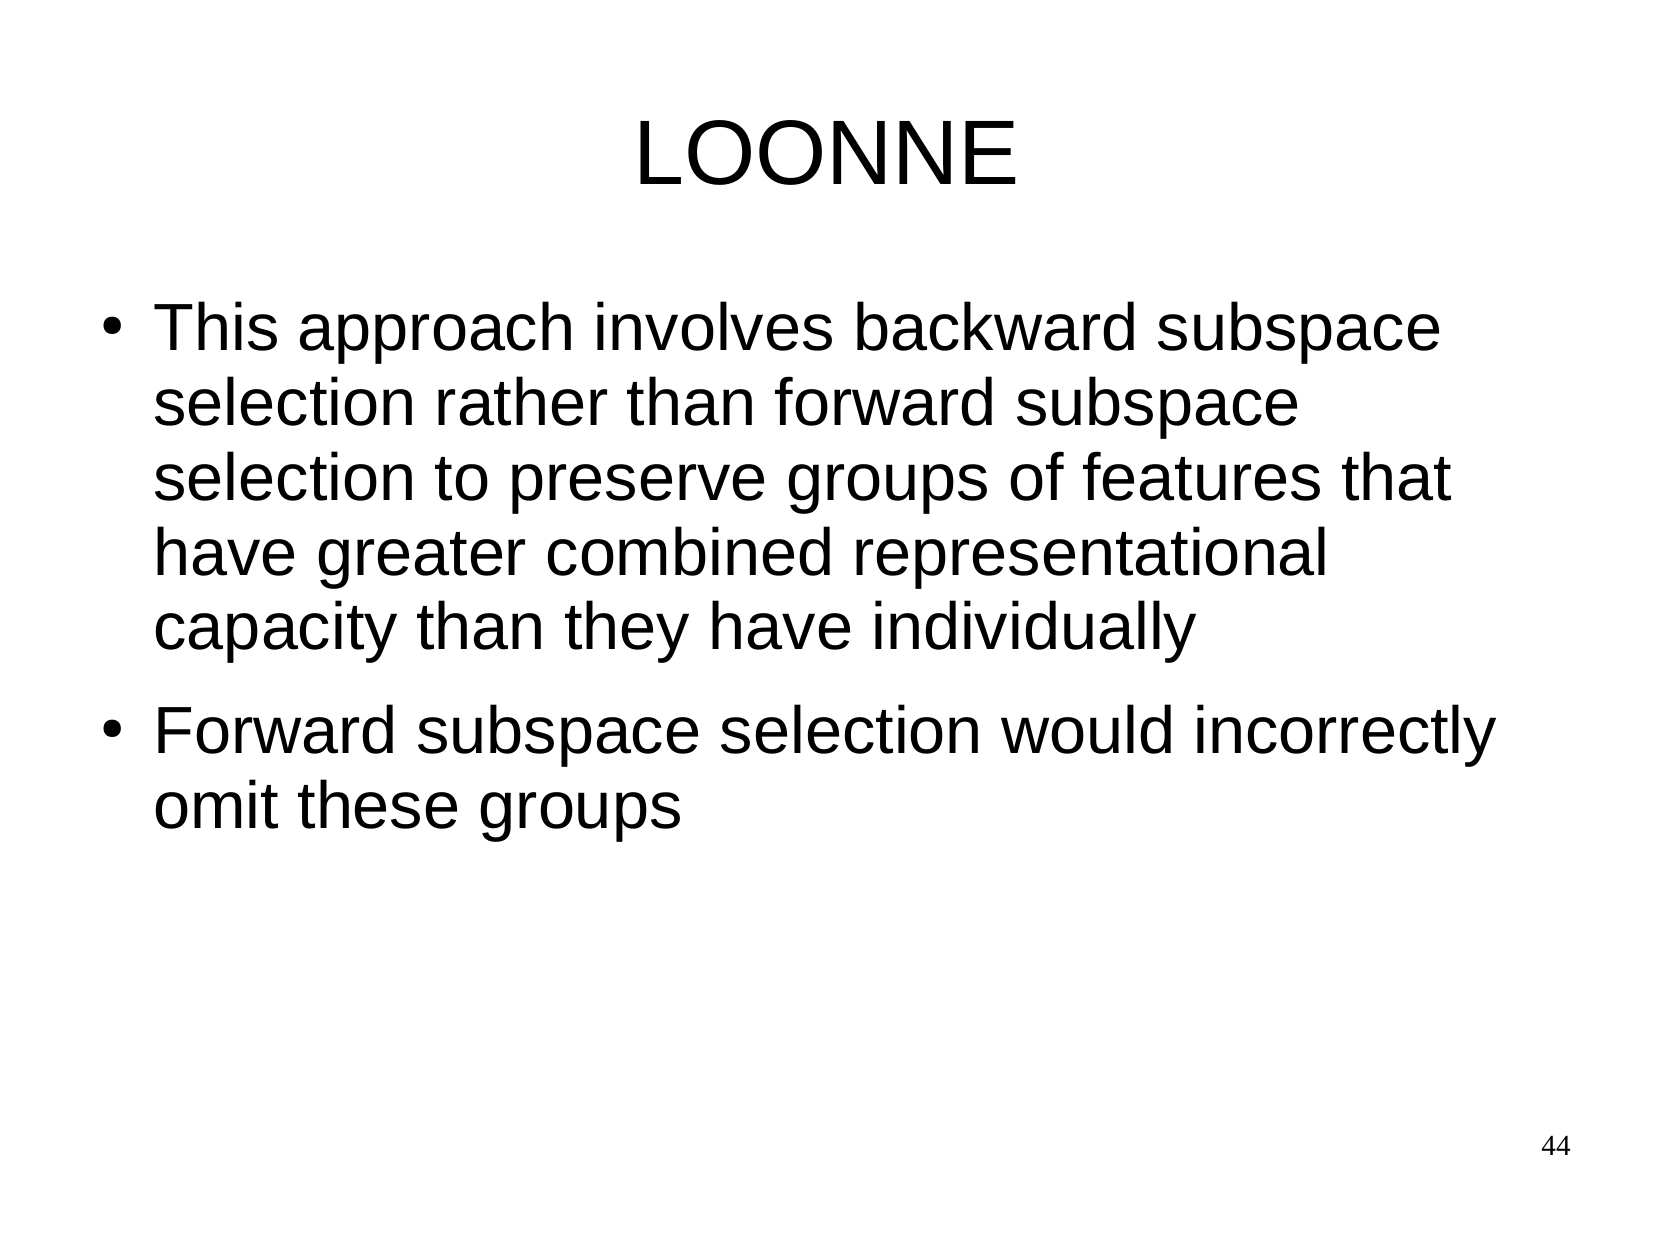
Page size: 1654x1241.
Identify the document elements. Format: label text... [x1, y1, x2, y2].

title LOONNE [82, 49, 1571, 257]
list This approach involves backward subspace selection rather than forward subspace selection to preserve groups of features that have greater combined representational capacity than they have individually Forward subspace selection would incorrectly omit these groups [82, 290, 1571, 1109]
